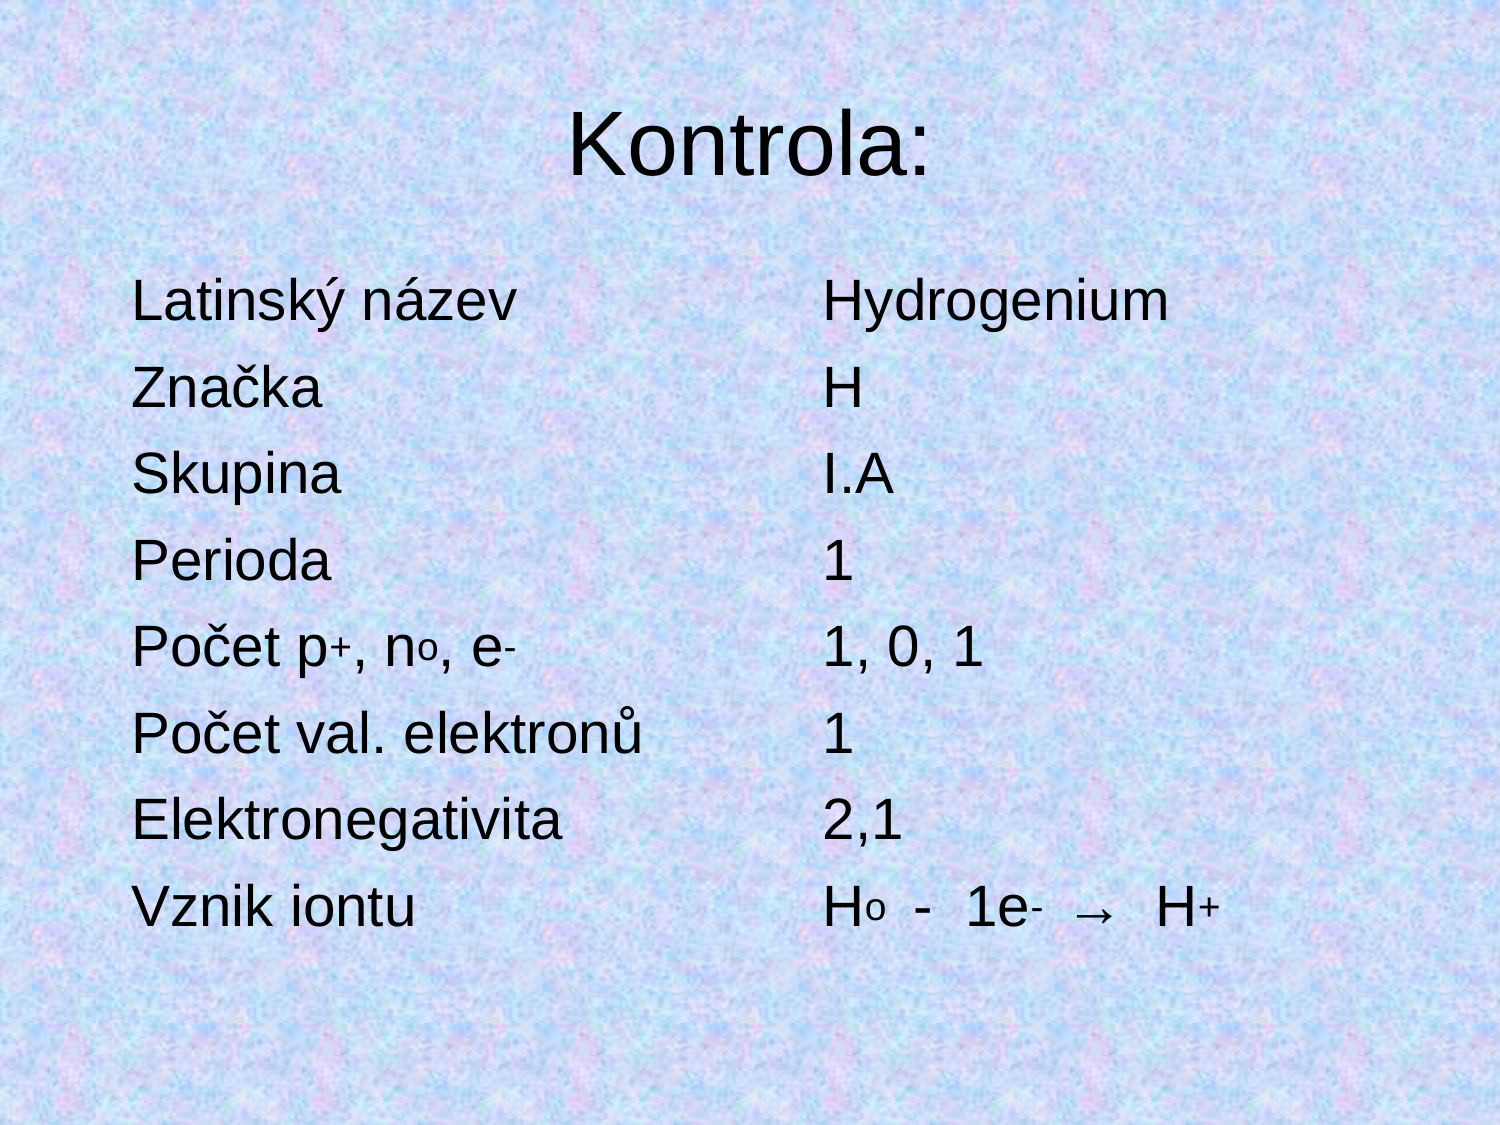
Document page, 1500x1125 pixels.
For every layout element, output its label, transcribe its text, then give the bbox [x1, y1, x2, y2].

list Hydrogenium H I.A 1 1, 0, 1 1 2,1 Ho - 1e- → H+ [766, 262, 1426, 991]
title Kontrola: [75, 21, 1426, 257]
list Latinský název Značka Skupina Perioda Počet p+, no, e- Počet val. elektronů Elektronegativita Vznik iontu [75, 262, 734, 1006]
